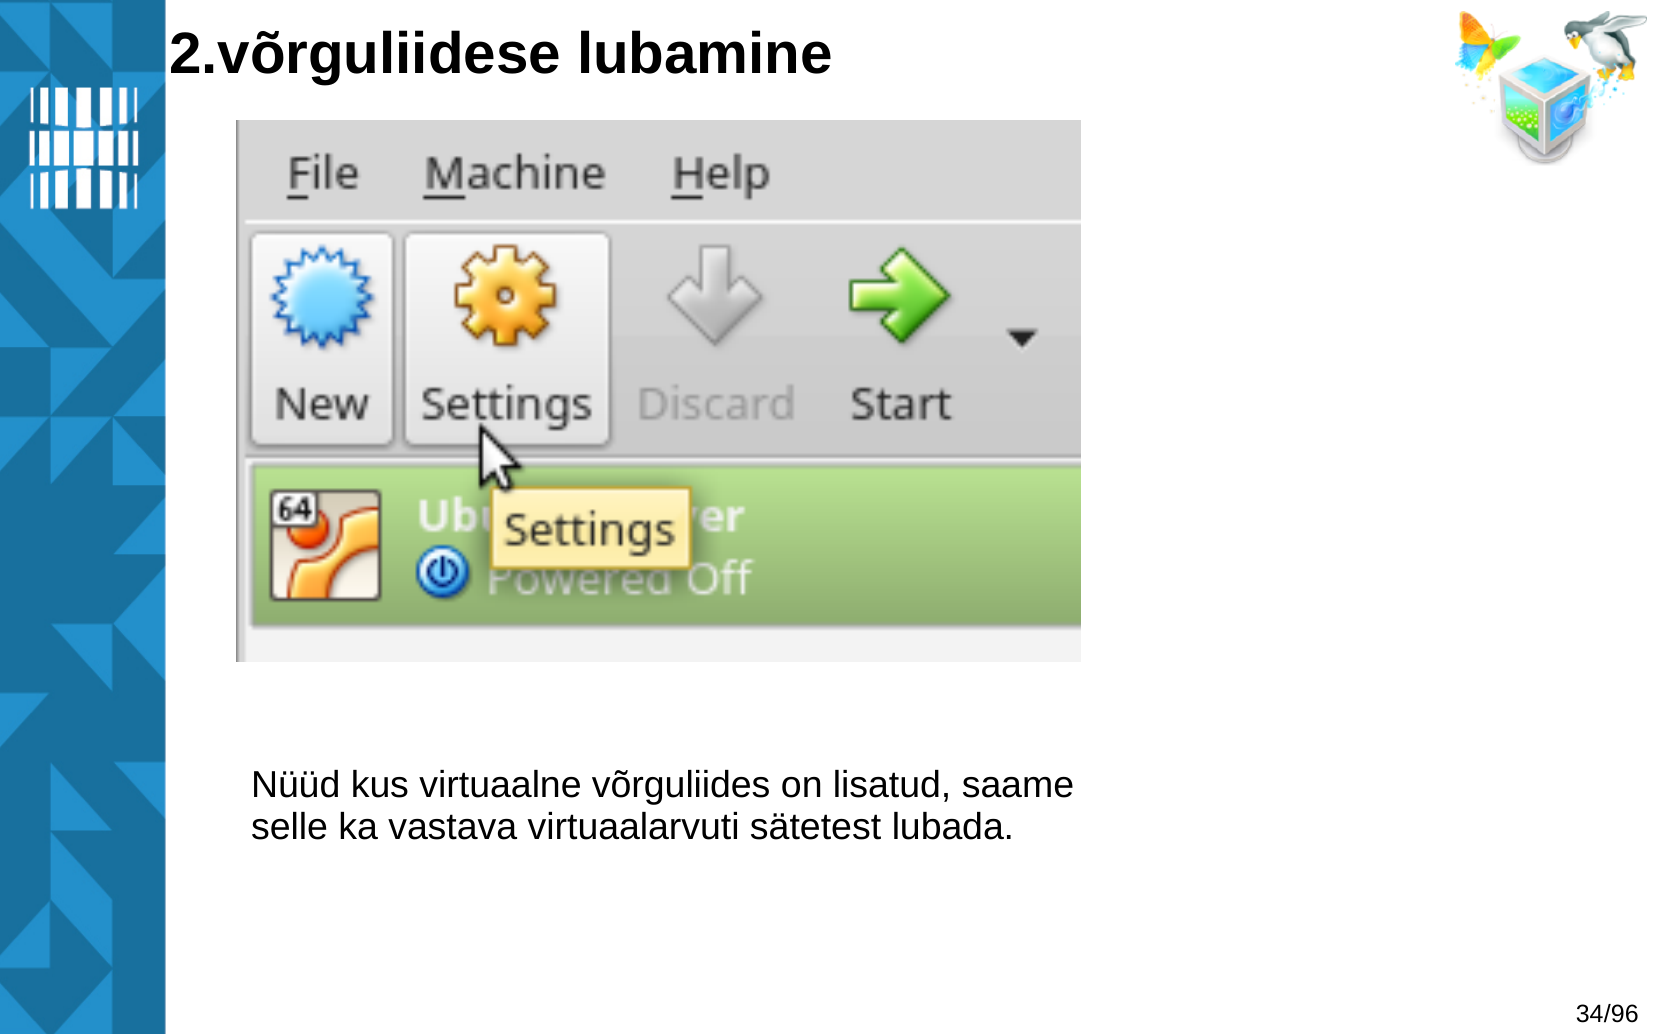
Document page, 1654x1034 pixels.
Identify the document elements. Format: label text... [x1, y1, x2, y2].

picture [1452, 7, 1653, 166]
picture [236, 120, 1081, 662]
text_box Nüüd kus virtuaalne võrguliides on lisatud, saame selle ka vastava virtuaalarvuti sätetest lubada. [236, 755, 1111, 855]
title 2.võrguliidese lubamine [169, 11, 1571, 95]
